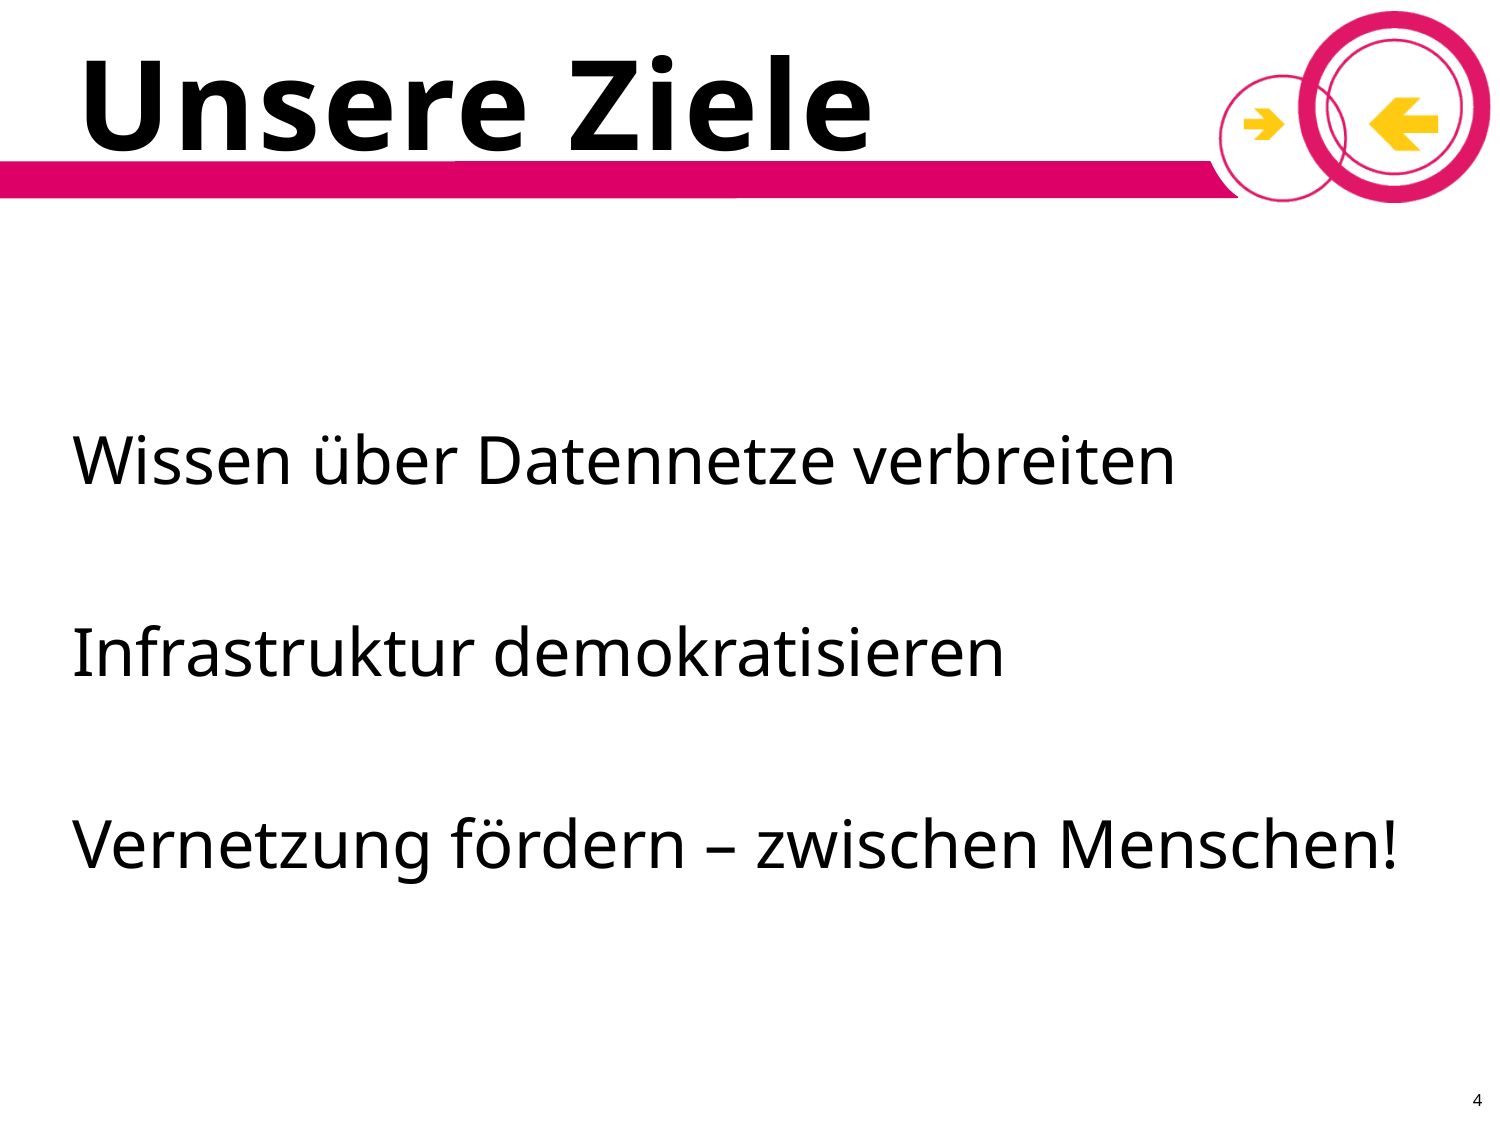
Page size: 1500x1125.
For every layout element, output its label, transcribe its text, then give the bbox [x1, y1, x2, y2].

title Unsere Ziele [76, 40, 1060, 161]
picture [1218, 11, 1491, 203]
slide_number <Foliennummer> [1202, 1077, 1483, 1125]
list Wissen über Datennetze verbreiten Infrastruktur demokratisieren Vernetzung fördern – zwischen Menschen! [53, 314, 1447, 1059]
